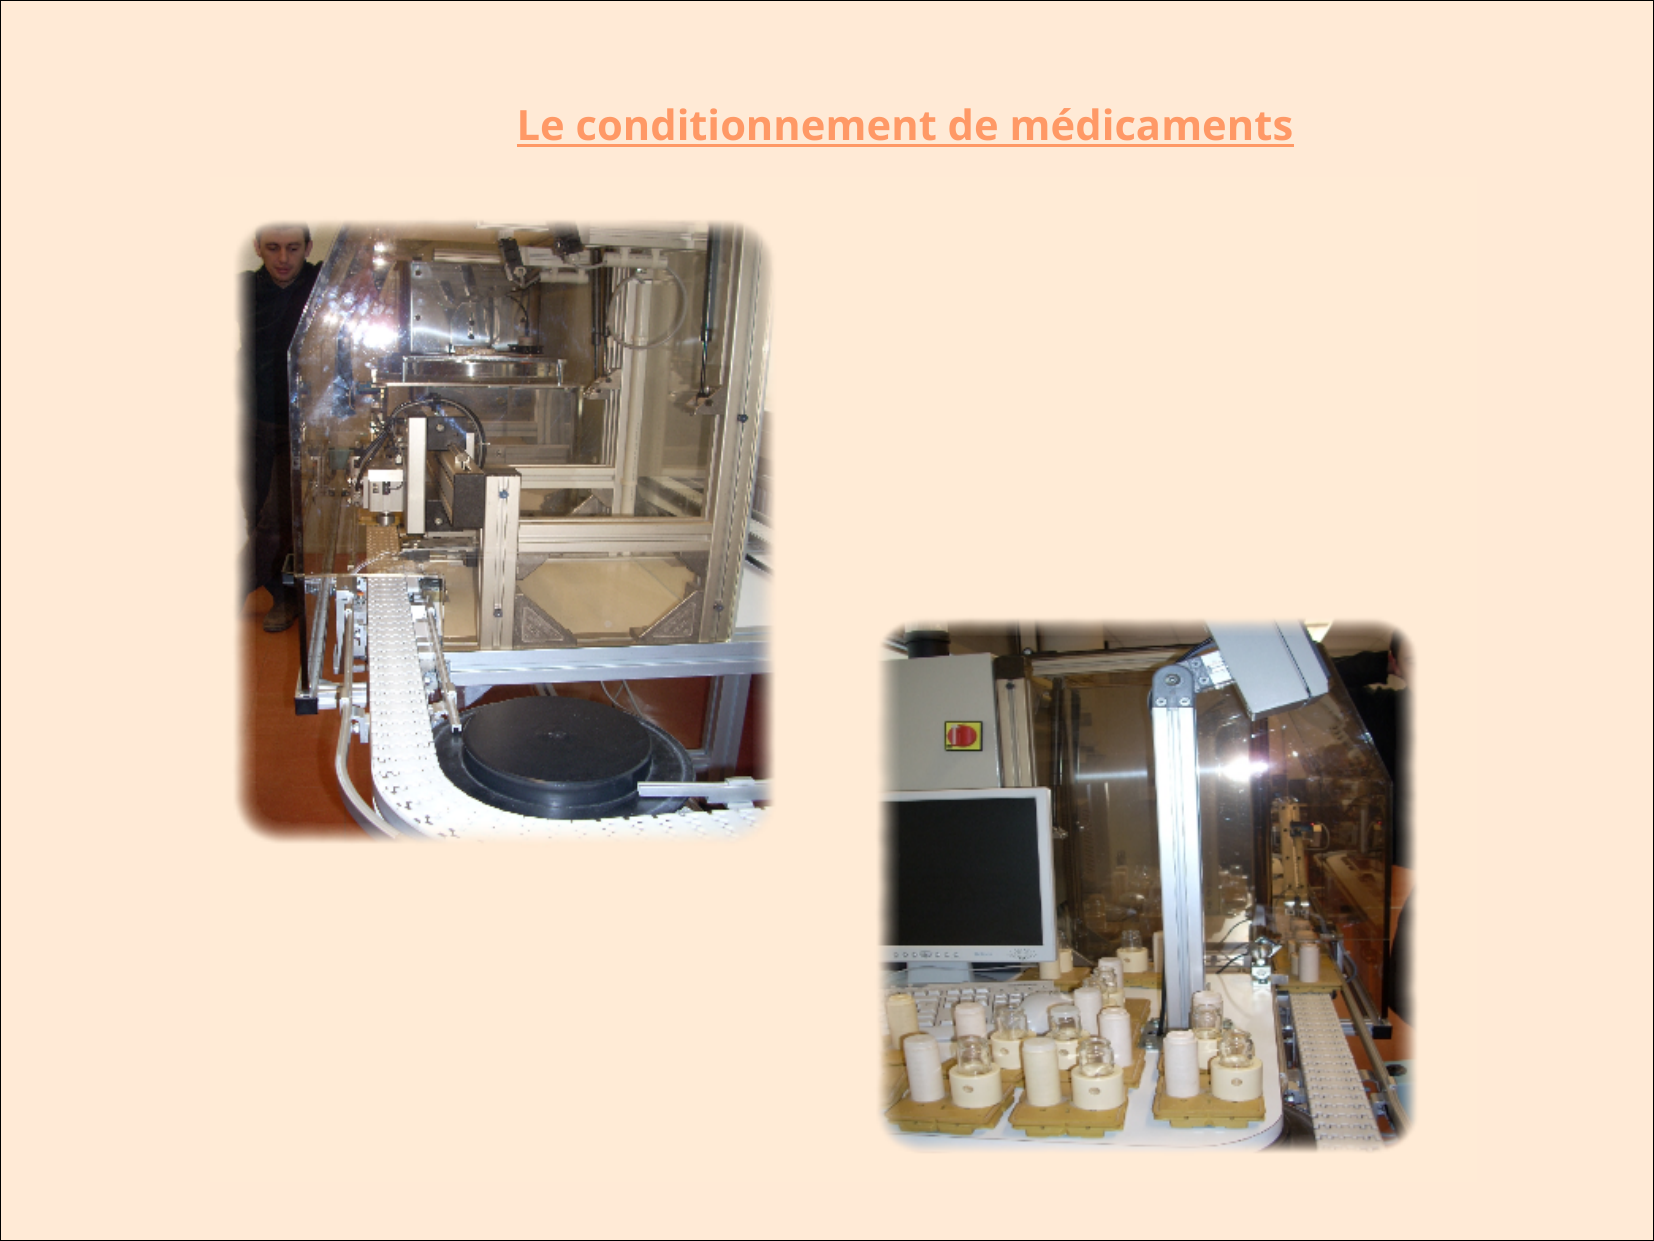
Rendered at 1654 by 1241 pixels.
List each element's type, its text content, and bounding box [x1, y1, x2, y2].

text_box Le conditionnement de médicaments [501, 88, 1329, 177]
text_box [0, 0, 1654, 1241]
picture [210, 177, 1477, 1182]
